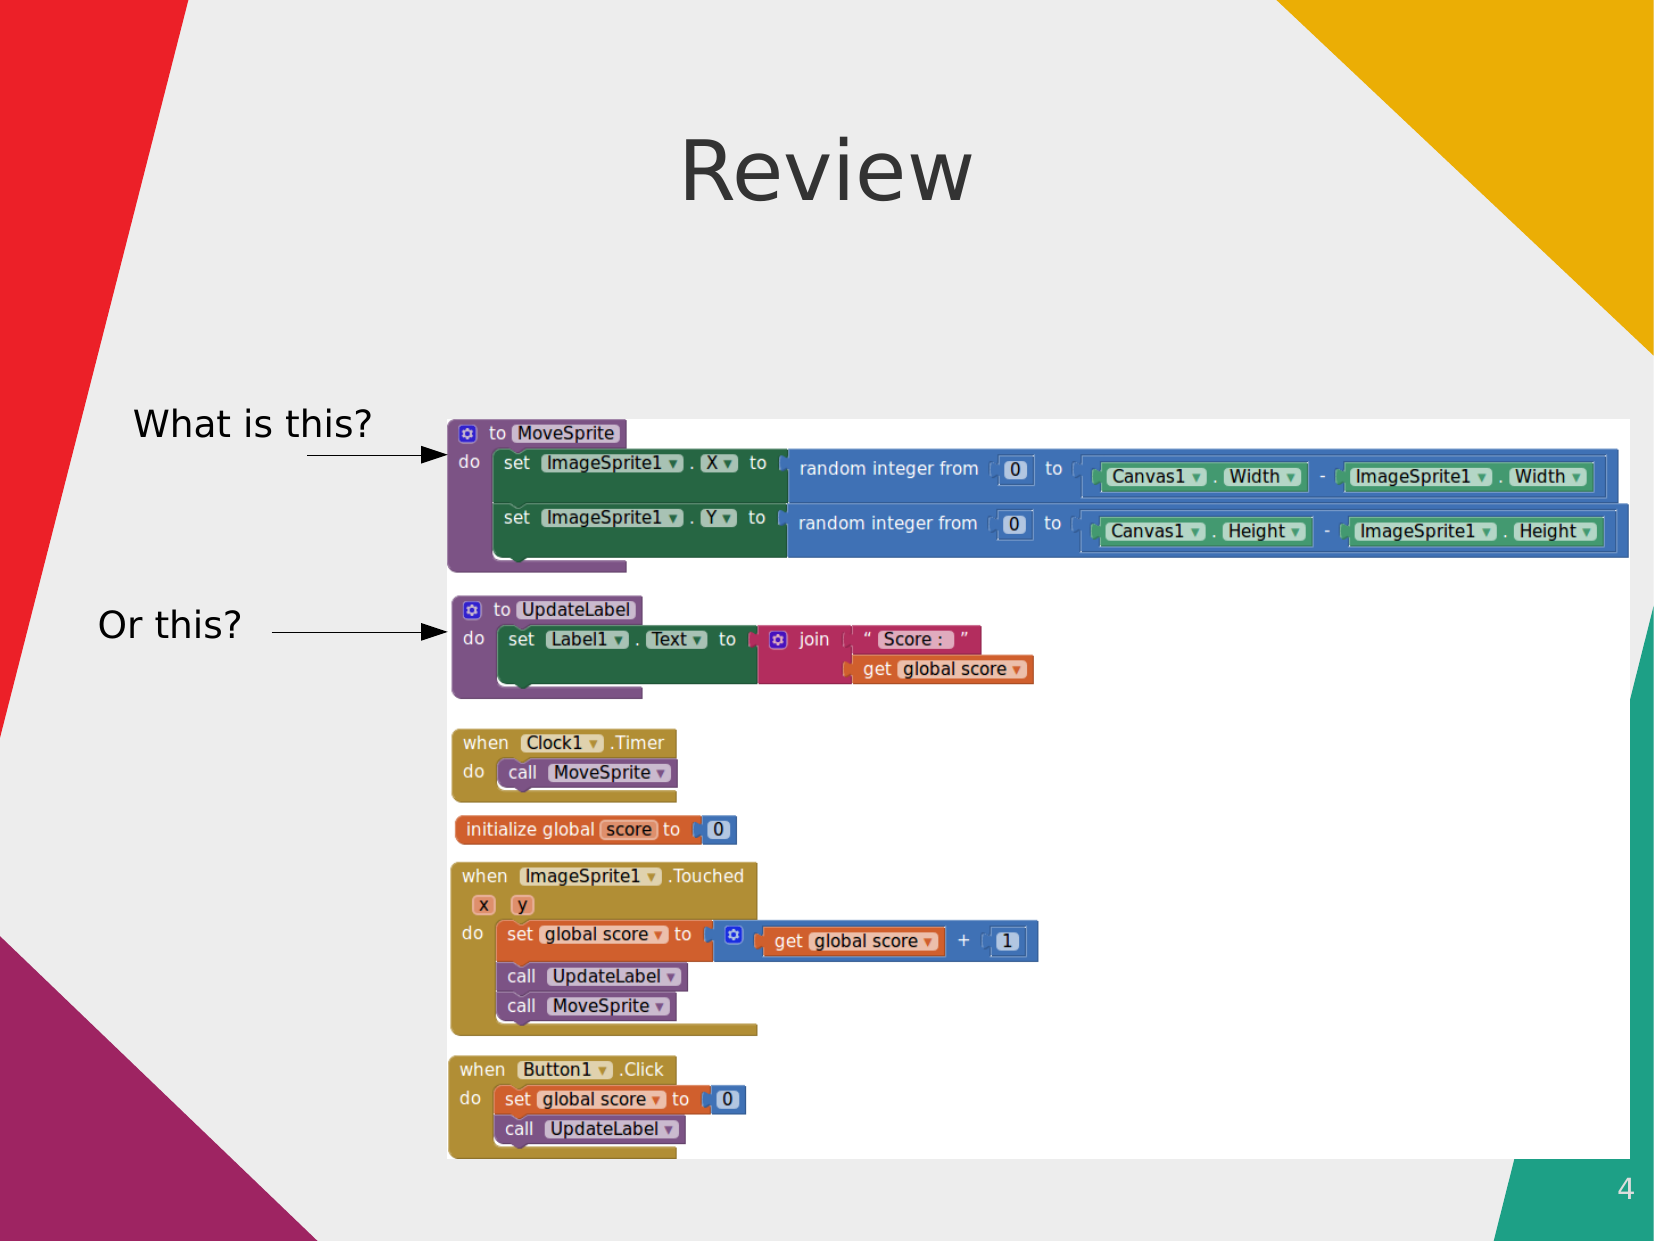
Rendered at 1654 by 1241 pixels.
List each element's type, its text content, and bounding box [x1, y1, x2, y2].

text_box Or this? [82, 596, 367, 699]
title Review [114, 73, 1539, 271]
text_box What is this? [118, 395, 426, 498]
picture [447, 419, 1630, 1159]
